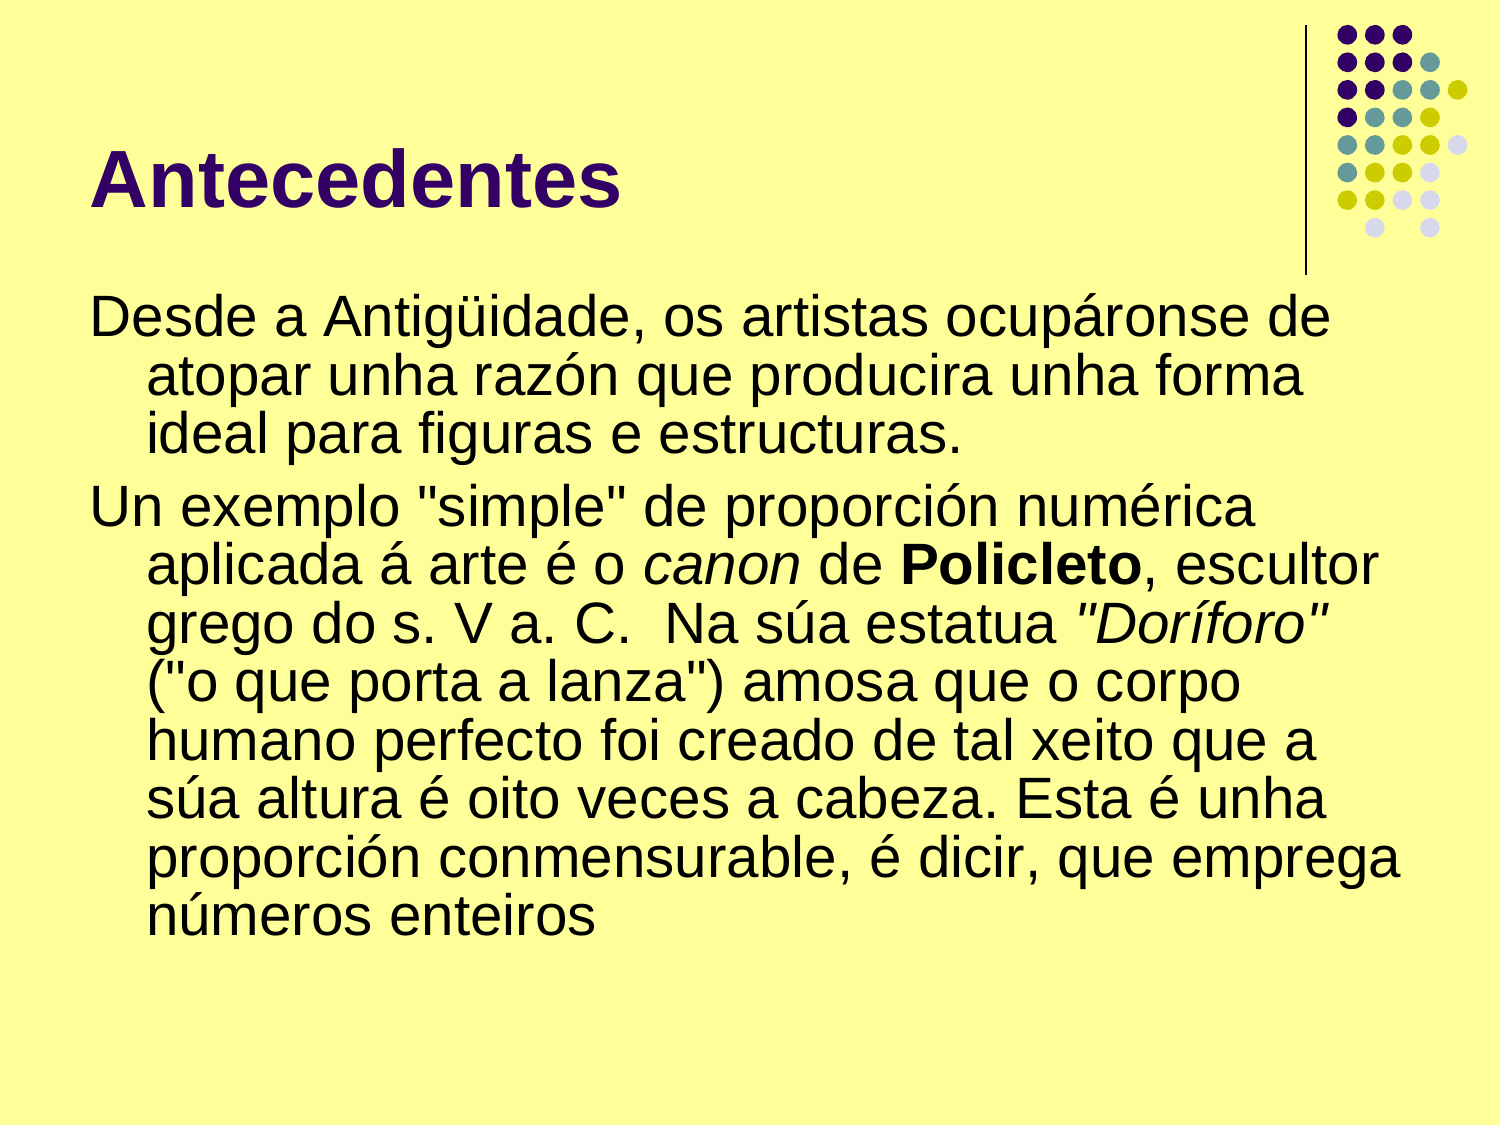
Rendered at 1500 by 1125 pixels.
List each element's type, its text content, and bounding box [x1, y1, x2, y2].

title Antecedentes [74, 20, 1313, 233]
list Desde a Antigüidade, os artistas ocupáronse de atopar unha razón que producira unha forma ideal para figuras e estructuras. Un exemplo "simple" de proporción numérica aplicada á arte é o canon de Policleto, escultor grego do s. V a. C. Na súa estatua "Doríforo" ("o que porta a lanza") amosa que o corpo humano perfecto foi creado de tal xeito que a súa altura é oito veces a cabeza. Esta é unha proporción conmensurable, é dicir, que emprega números enteiros [75, 282, 1426, 1004]
